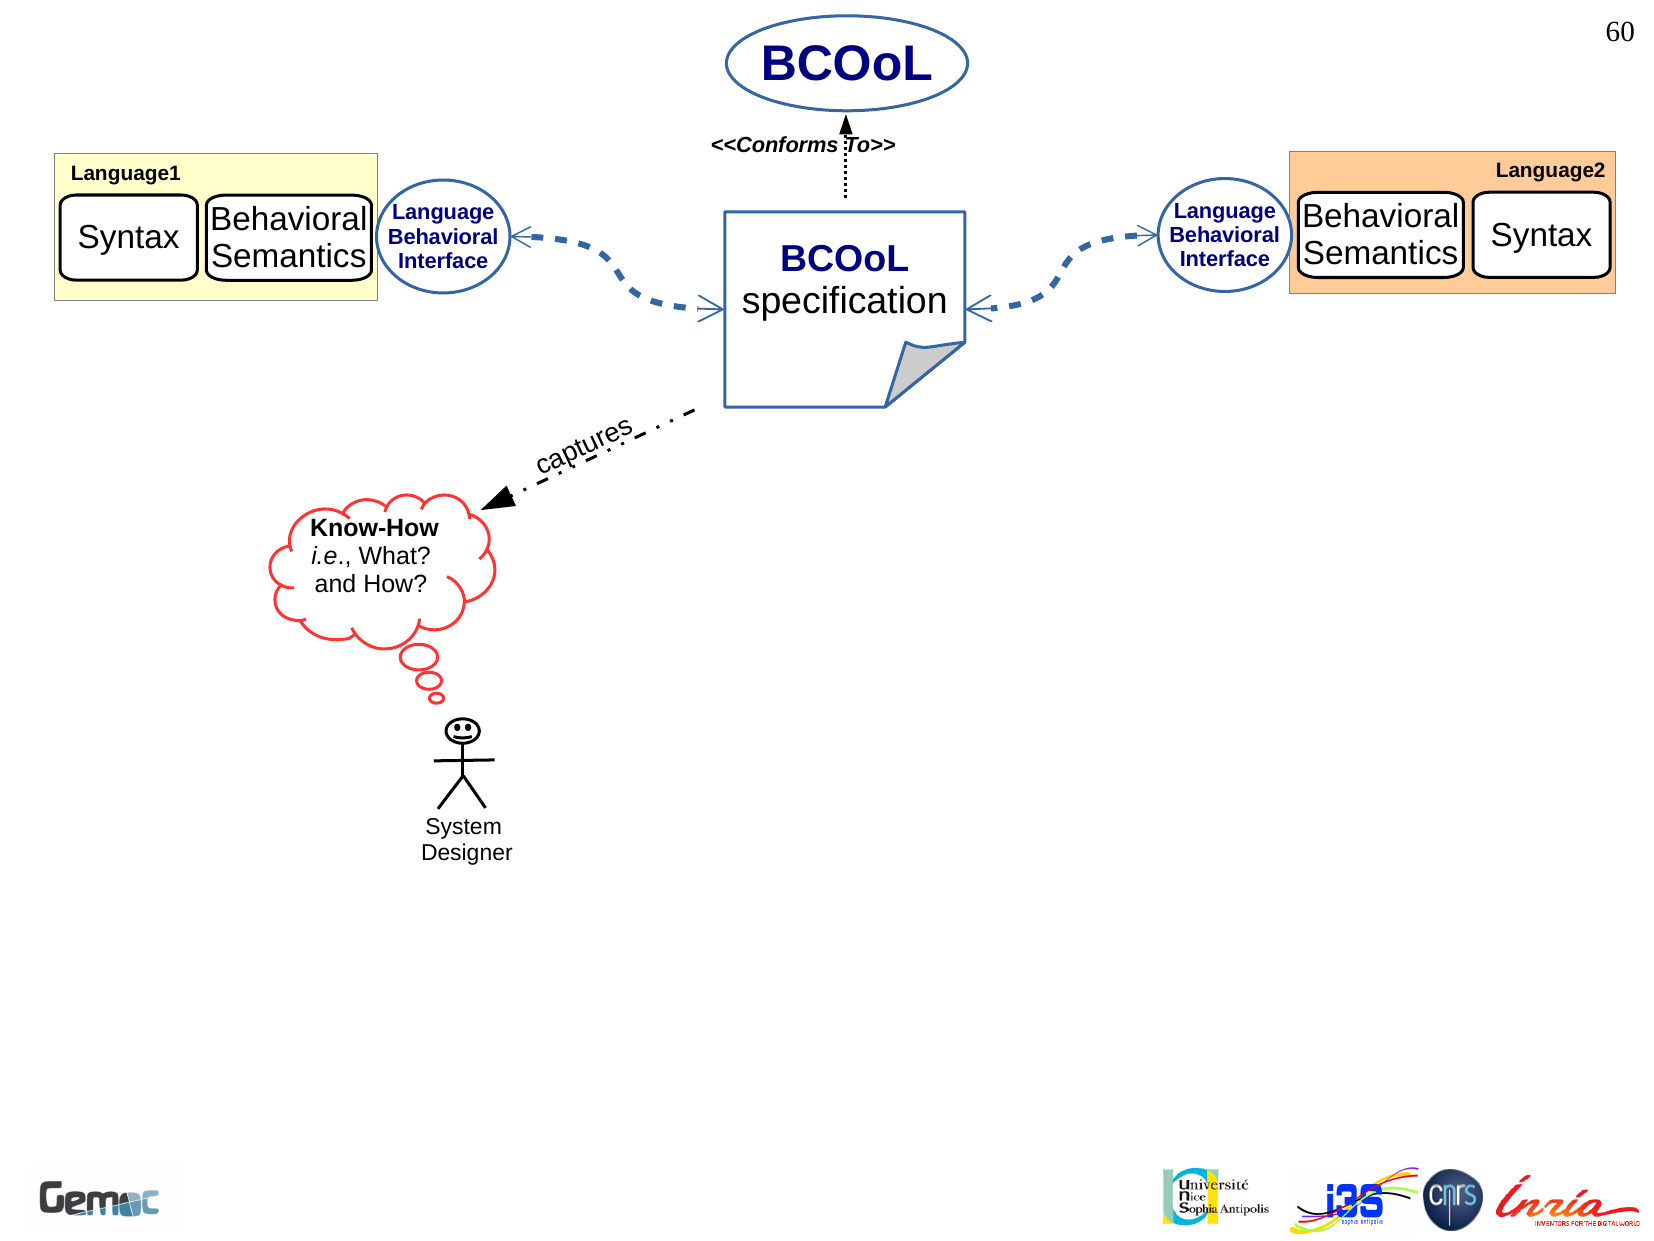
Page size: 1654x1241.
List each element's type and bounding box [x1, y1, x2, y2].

text_box [445, 718, 480, 744]
text_box [54, 153, 510, 301]
text_box [695, 125, 1024, 408]
text_box [416, 672, 442, 690]
text_box [726, 15, 968, 111]
text_box [365, 778, 569, 874]
text_box [429, 693, 444, 704]
text_box [269, 494, 495, 649]
text_box [400, 644, 438, 670]
text_box [1158, 151, 1634, 294]
picture [1137, 1150, 1647, 1241]
